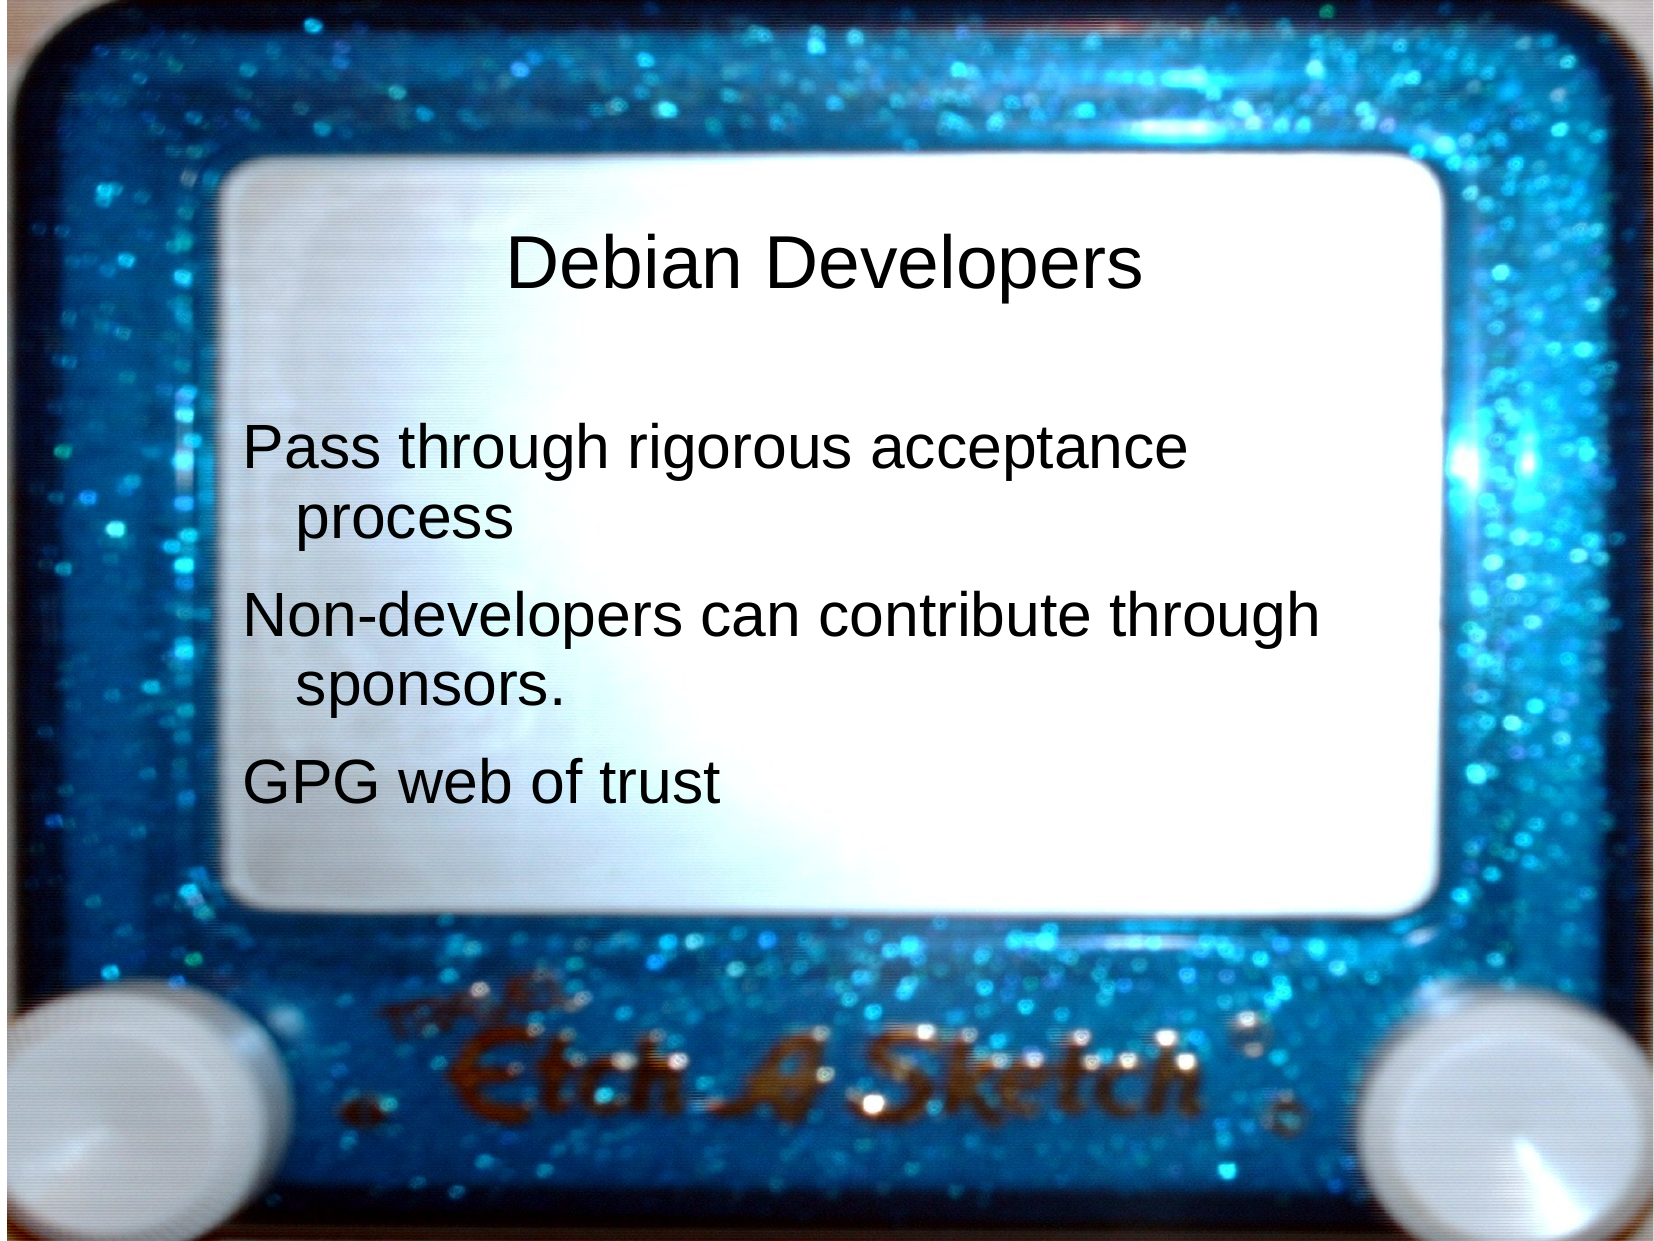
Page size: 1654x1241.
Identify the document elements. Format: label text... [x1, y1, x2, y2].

list Pass through rigorous acceptance process Non-developers can contribute through sponsors. GPG web of trust [225, 412, 1426, 886]
title Debian Developers [225, 157, 1426, 368]
picture [7, 0, 1654, 1241]
